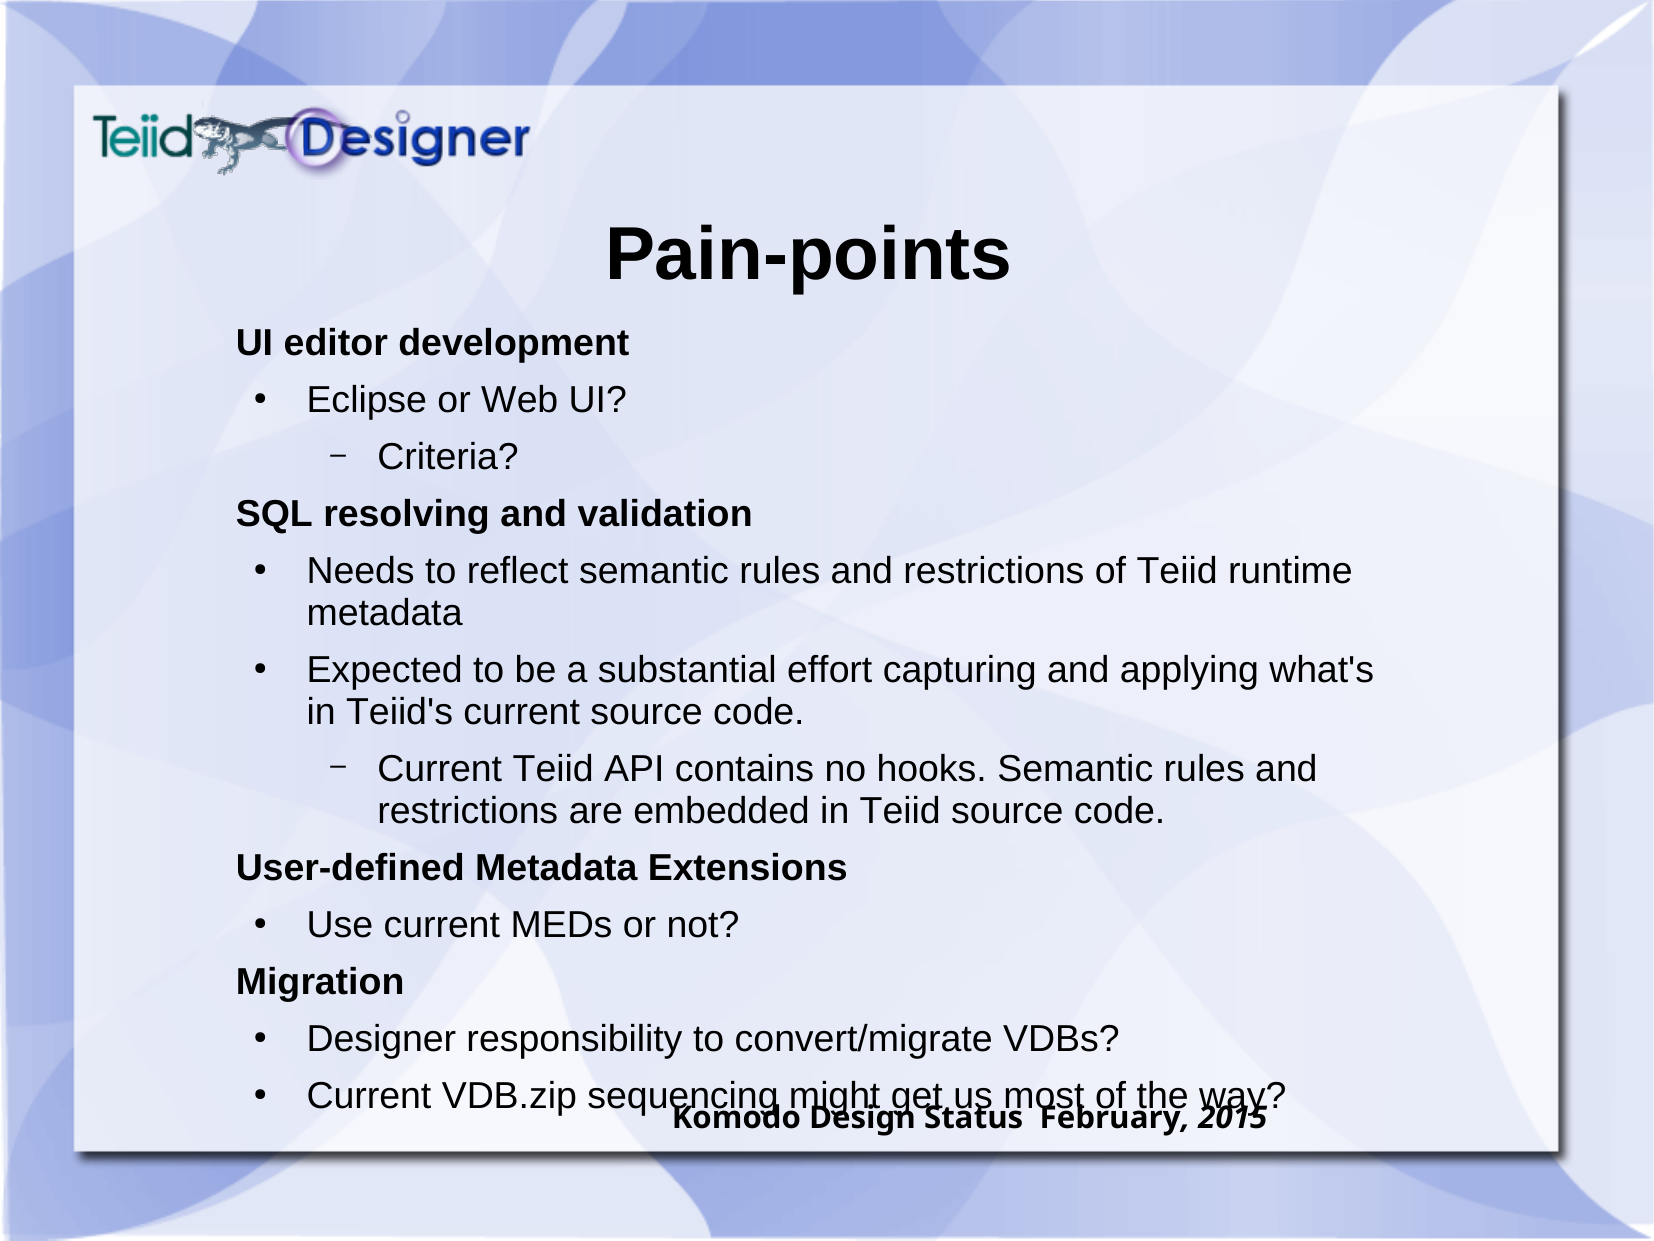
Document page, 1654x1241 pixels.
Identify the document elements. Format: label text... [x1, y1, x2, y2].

title Pain-points [82, 210, 1536, 298]
text_box UI editor development Eclipse or Web UI? Criteria? SQL resolving and validation Needs to reflect semantic rules and restrictions of Teiid runtime metadata Expected to be a substantial effort capturing and applying what's in Teiid's current source code. Current Teiid API contains no hooks. Semantic rules and restrictions are embedded in Teiid source code. User-defined Metadata Extensions Use current MEDs or not? Migration Designer responsibility to convert/migrate VDBs? Current VDB.zip sequencing might get us most of the way? [235, 321, 1384, 1174]
picture [0, 0, 1654, 1241]
